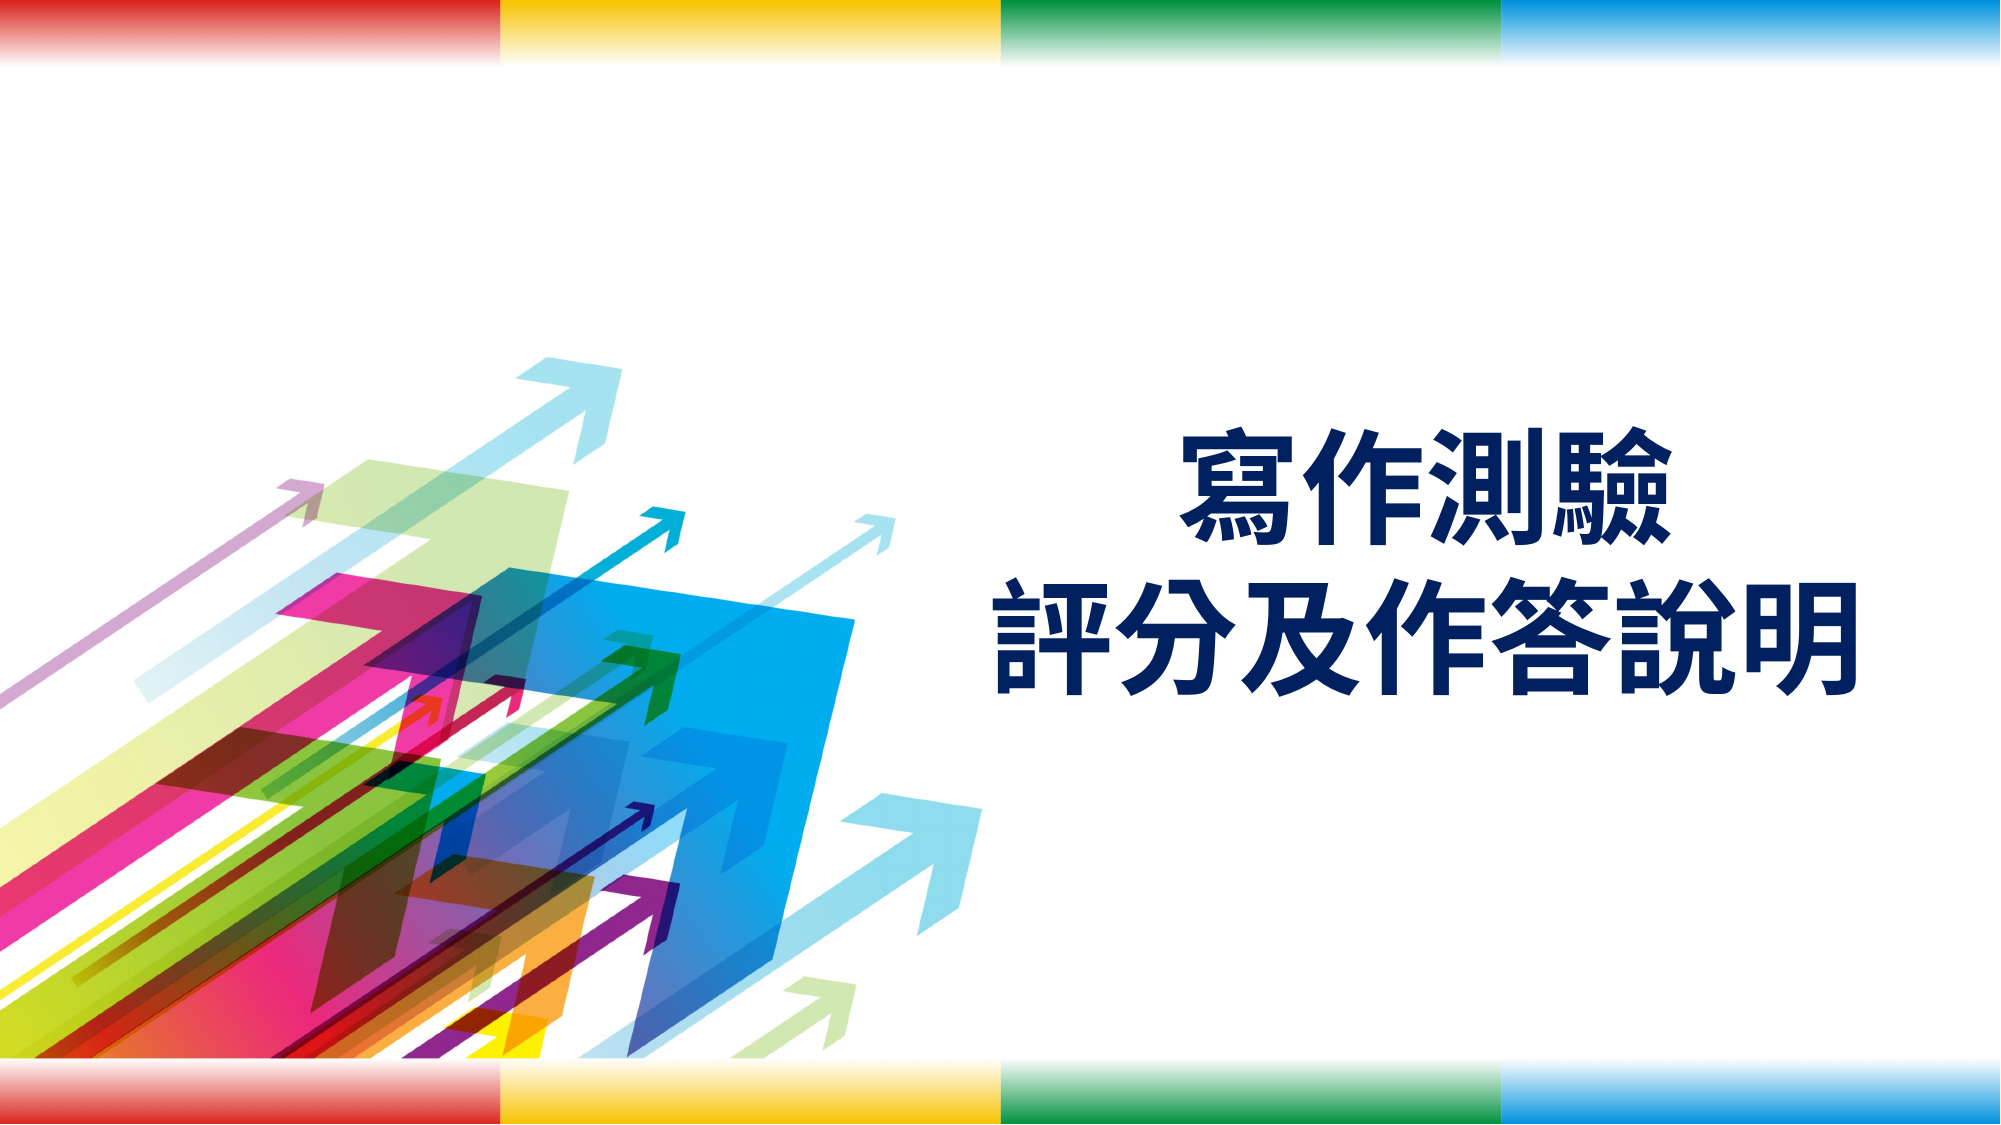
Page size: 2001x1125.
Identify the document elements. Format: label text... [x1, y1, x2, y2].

title 寫作測驗 評分及作答說明 [920, 401, 1932, 643]
